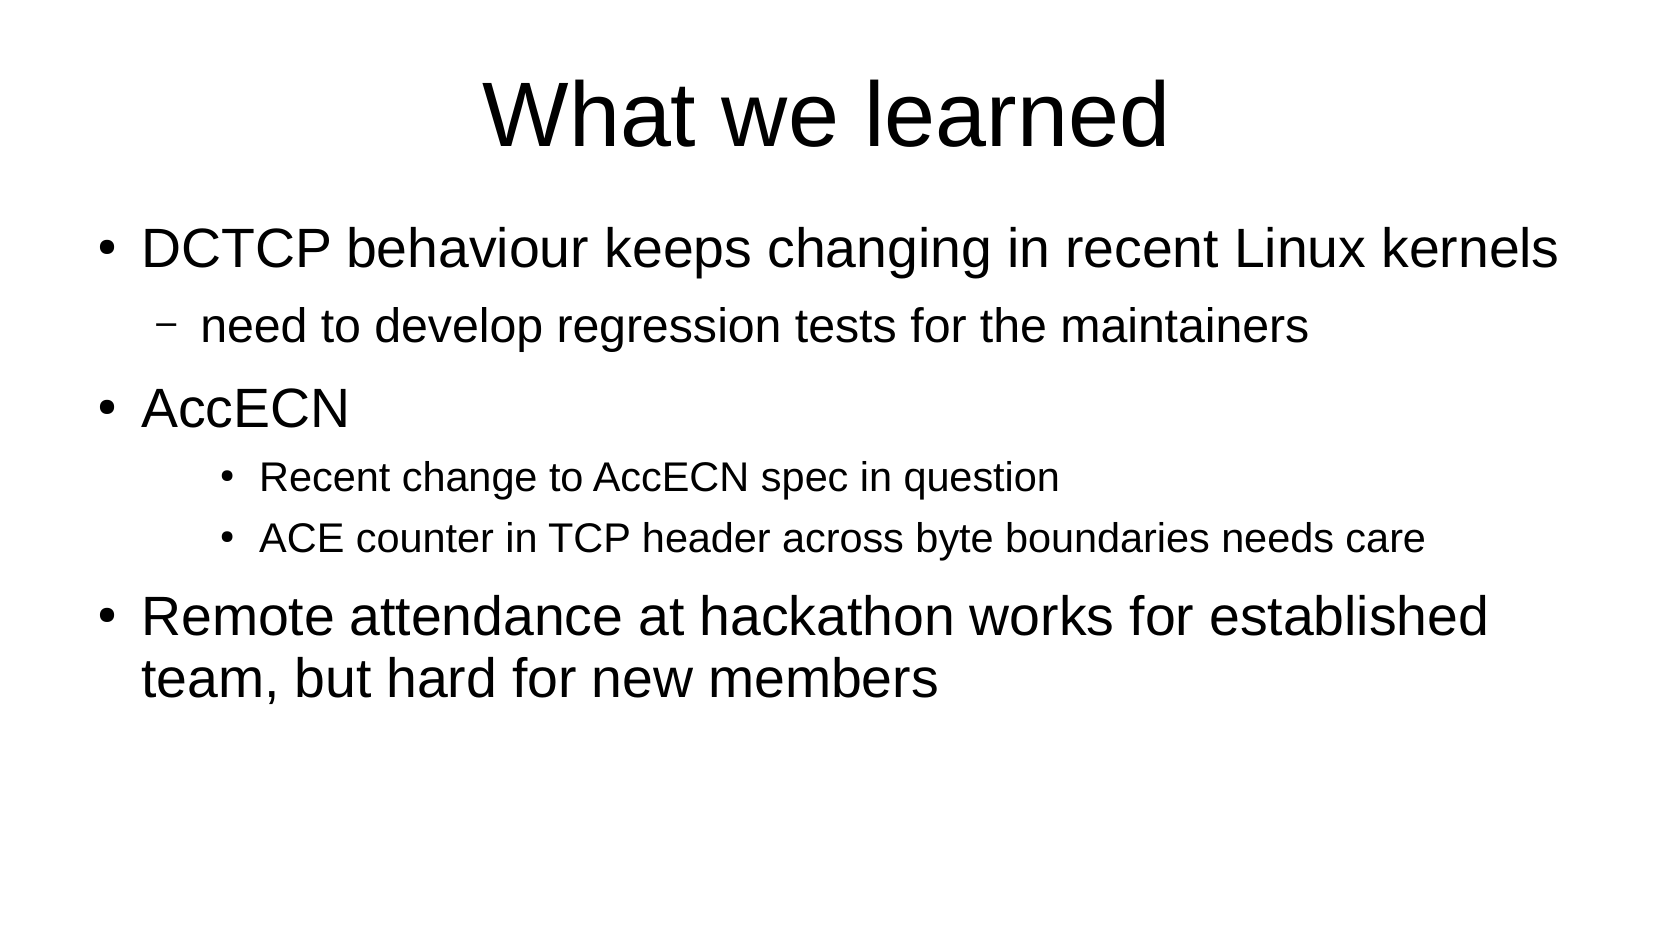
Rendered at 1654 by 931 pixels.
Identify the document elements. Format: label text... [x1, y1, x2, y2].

title What we learned [82, 37, 1571, 193]
list DCTCP behaviour keeps changing in recent Linux kernels need to develop regression tests for the maintainers AccECN Recent change to AccECN spec in question ACE counter in TCP header across byte boundaries needs care Remote attendance at hackathon works for established team, but hard for new members [82, 217, 1571, 758]
